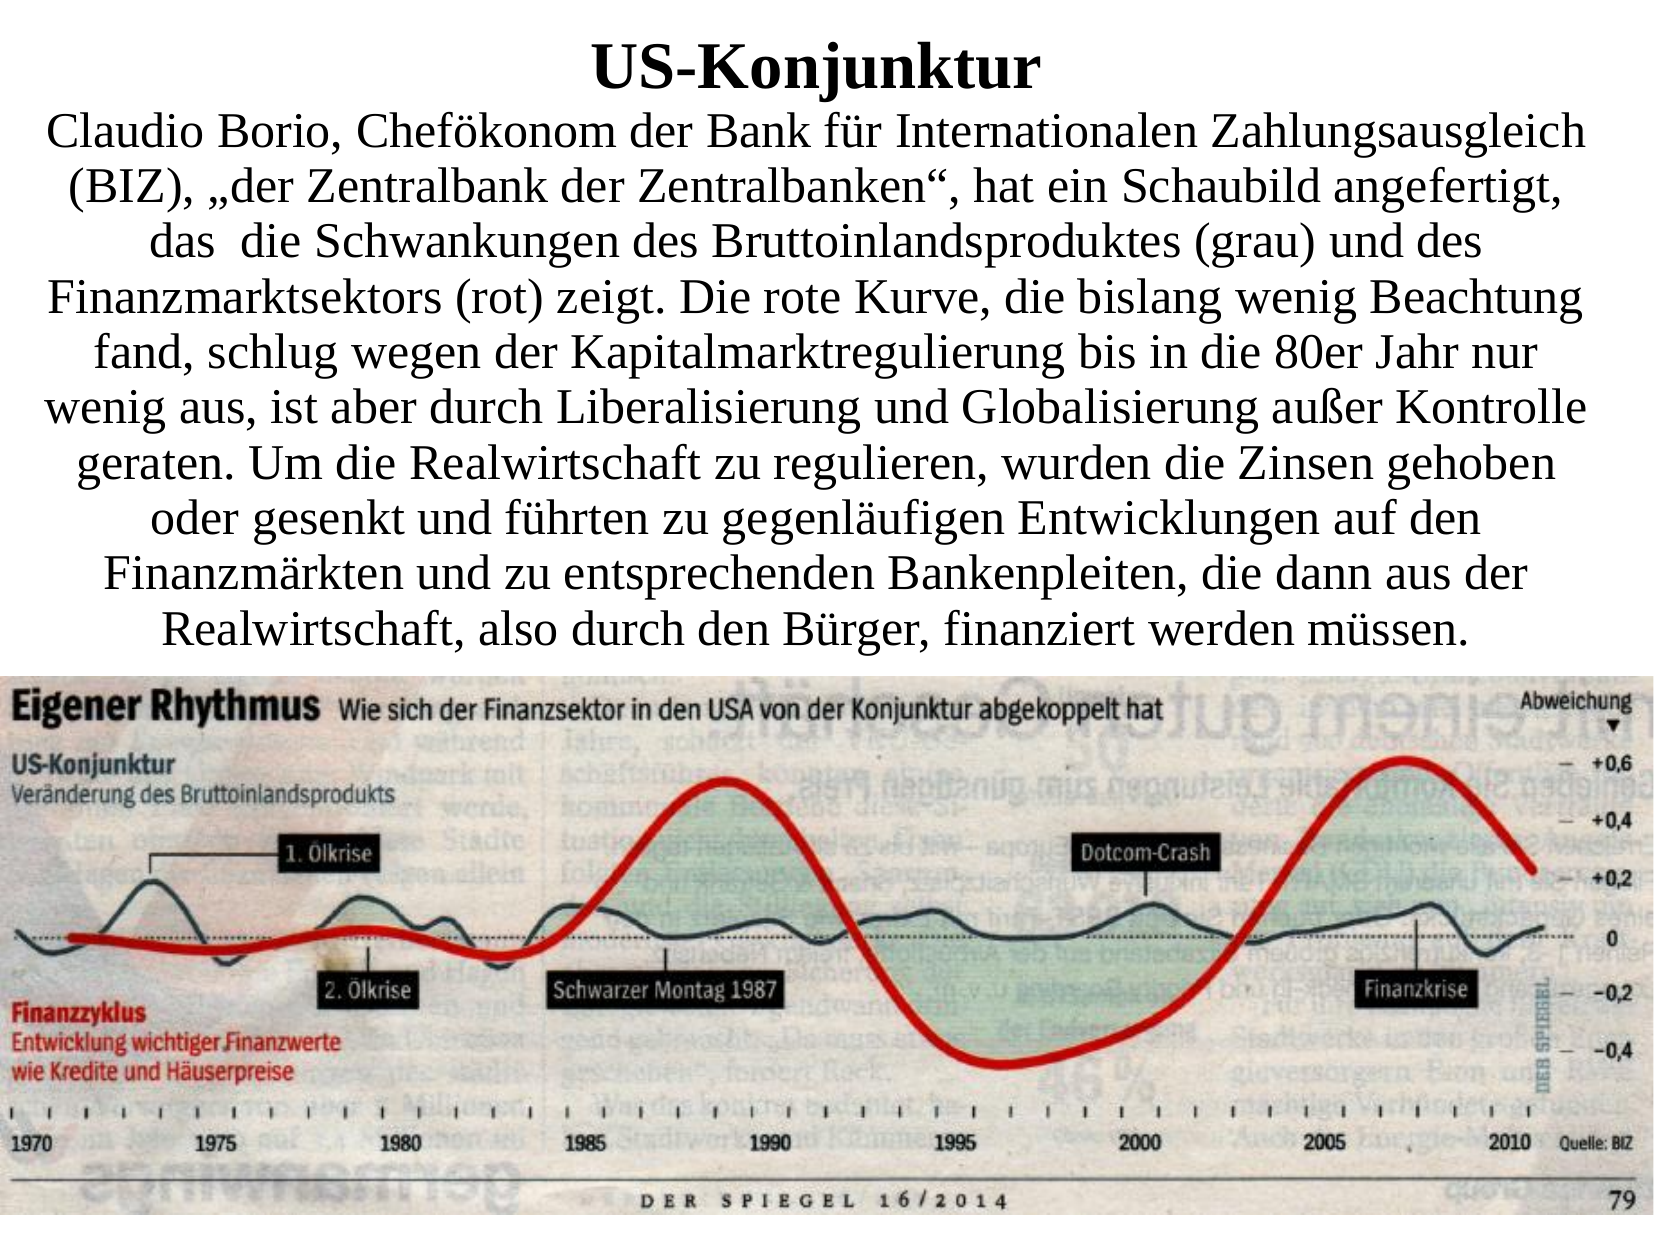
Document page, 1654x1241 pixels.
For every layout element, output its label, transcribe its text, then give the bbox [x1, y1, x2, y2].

picture [0, 676, 1654, 1215]
text_box US-Konjunktur Claudio Borio, Chefökonom der Bank für Internationalen Zahlungsausgleich (BIZ), „der Zentralbank der Zentralbanken“, hat ein Schaubild angefertigt, das die Schwankungen des Bruttoinlandsproduktes (grau) und des Finanzmarktsektors (rot) zeigt. Die rote Kurve, die bislang wenig Beachtung fand, schlug wegen der Kapitalmarktregulierung bis in die 80er Jahr nur wenig aus, ist aber durch Liberalisierung und Globalisierung außer Kontrolle geraten. Um die Realwirtschaft zu regulieren, wurden die Zinsen gehoben oder gesenkt und führten zu gegenläufigen Entwicklungen auf den Finanzmärkten und zu entsprechenden Bankenpleiten, die dann aus der Realwirtschaft, also durch den Bürger, finanziert werden müssen. [29, 21, 1620, 668]
